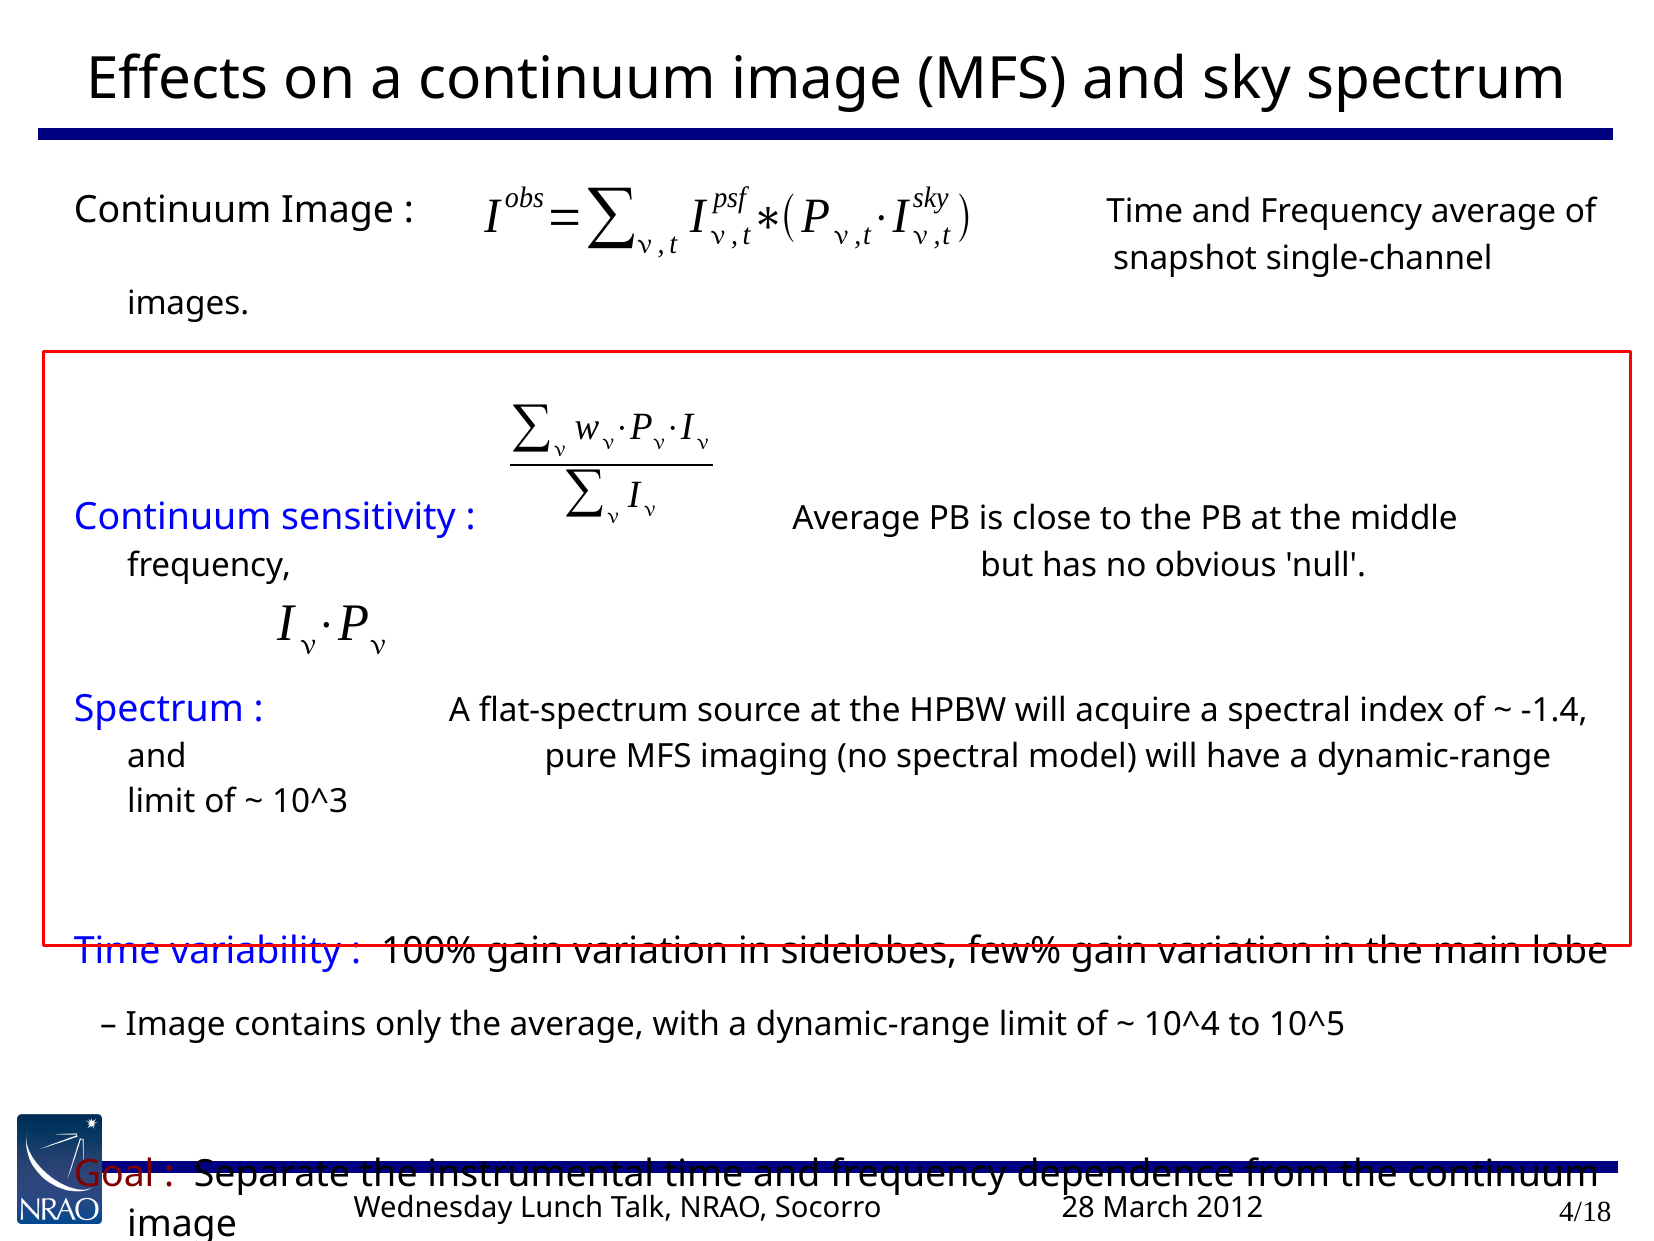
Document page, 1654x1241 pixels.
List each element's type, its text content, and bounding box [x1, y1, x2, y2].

title Effects on a continuum image (MFS) and sky spectrum [82, 39, 1571, 113]
chart [469, 182, 982, 261]
picture [17, 1114, 102, 1224]
text_box Continuum Image : Time and Frequency average of snapshot single-channel images. Continuum sensitivity : Average PB is close to the PB at the middle frequency, but has no obvious 'null'. Spectrum : A flat-spectrum source at the HPBW will acquire a spectral index of ~ -1.4, and pure MFS imaging (no spectral model) will have a dynamic-range limit of ~ 10^3 Time variability : 100% gain variation in sidelobes, few% gain variation in the main lobe – Image contains only the average, with a dynamic-range limit of ~ 10^4 to 10^5 Goal : Separate the instrumental time and frequency dependence from the continuum image [56, 353, 1611, 944]
chart [262, 594, 401, 661]
chart [498, 401, 724, 529]
text_box Continuum Image : Time and Frequency average of snapshot single-channel images. Continuum sensitivity : Average PB is close to the PB at the middle frequency, but has no obvious 'null'. Spectrum : A flat-spectrum source at the HPBW will acquire a spectral index of ~ -1.4, and pure MFS imaging (no spectral model) will have a dynamic-range limit of ~ 10^3 Time variability : 100% gain variation in sidelobes, few% gain variation in the main lobe – Image contains only the average, with a dynamic-range limit of ~ 10^4 to 10^5 Goal : Separate the instrumental time and frequency dependence from the continuum image [56, 182, 1611, 350]
text_box Continuum Image : Time and Frequency average of snapshot single-channel images. Continuum sensitivity : Average PB is close to the PB at the middle frequency, but has no obvious 'null'. Spectrum : A flat-spectrum source at the HPBW will acquire a spectral index of ~ -1.4, and pure MFS imaging (no spectral model) will have a dynamic-range limit of ~ 10^3 Time variability : 100% gain variation in sidelobes, few% gain variation in the main lobe – Image contains only the average, with a dynamic-range limit of ~ 10^4 to 10^5 Goal : Separate the instrumental time and frequency dependence from the continuum image [56, 947, 1611, 1033]
